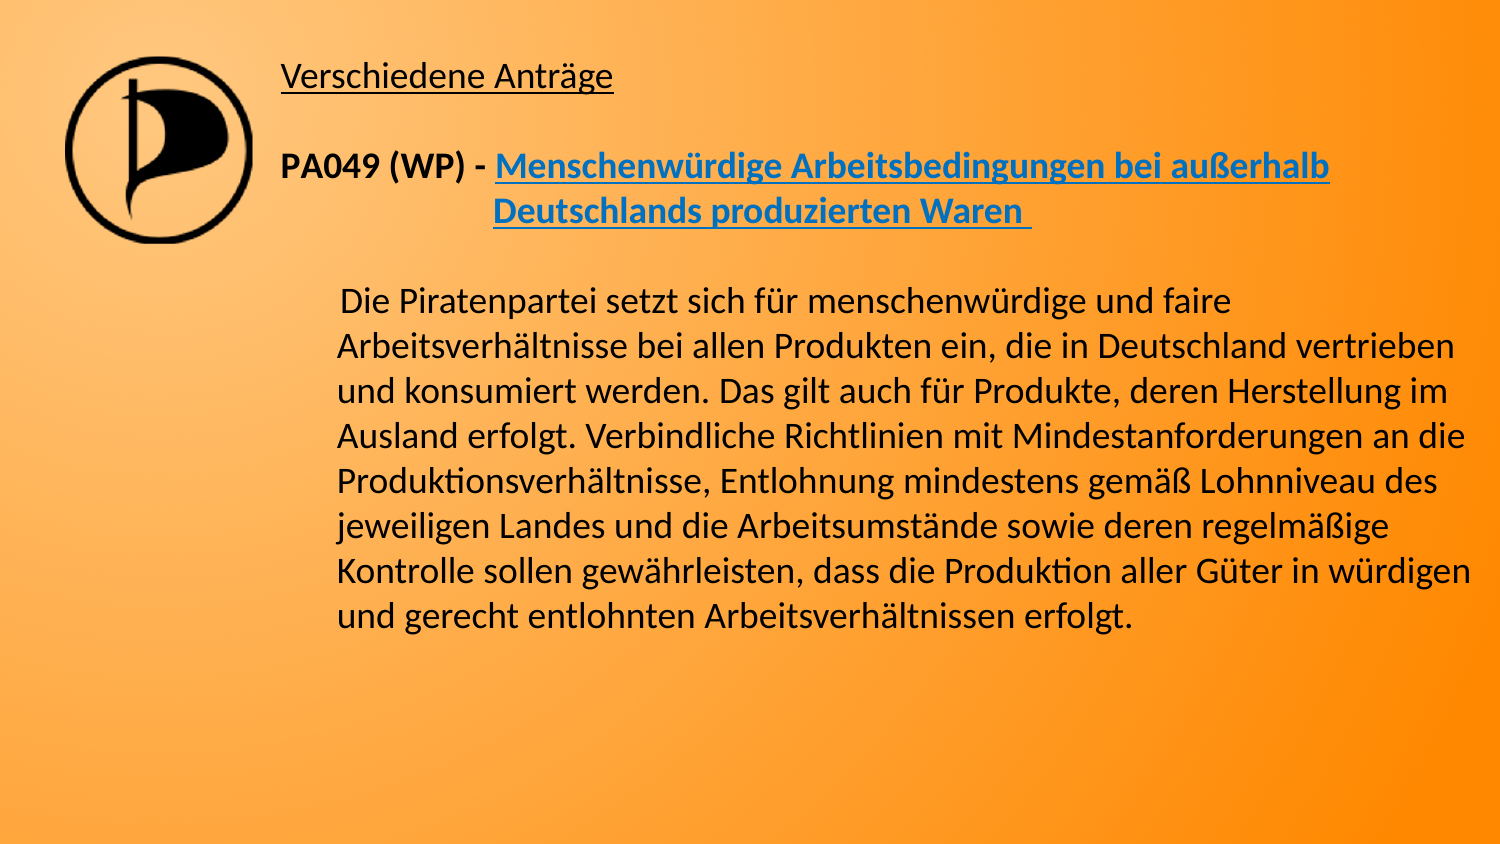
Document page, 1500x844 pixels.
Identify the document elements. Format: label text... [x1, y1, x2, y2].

text_box Verschiedene Anträge PA049 (WP) - Menschenwürdige Arbeitsbedingungen bei außerhalb Deutschlands produzierten Waren Die Piratenpartei setzt sich für menschenwürdige und faire Arbeitsverhältnisse bei allen Produkten ein, die in Deutschland vertrieben und konsumiert werden. Das gilt auch für Produkte, deren Herstellung im Ausland erfolgt. Verbindliche Richtlinien mit Mindestanforderungen an die Produktionsverhältnisse, Entlohnung mindestens gemäß Lohnniveau des jeweiligen Landes und die Arbeitsumstände sowie deren regelmäßige Kontrolle sollen gewährleisten, dass die Produktion aller Güter in würdigen und gerecht entlohnten Arbeitsverhältnissen erfolgt. [265, 43, 1500, 844]
picture [0, 0, 1500, 844]
